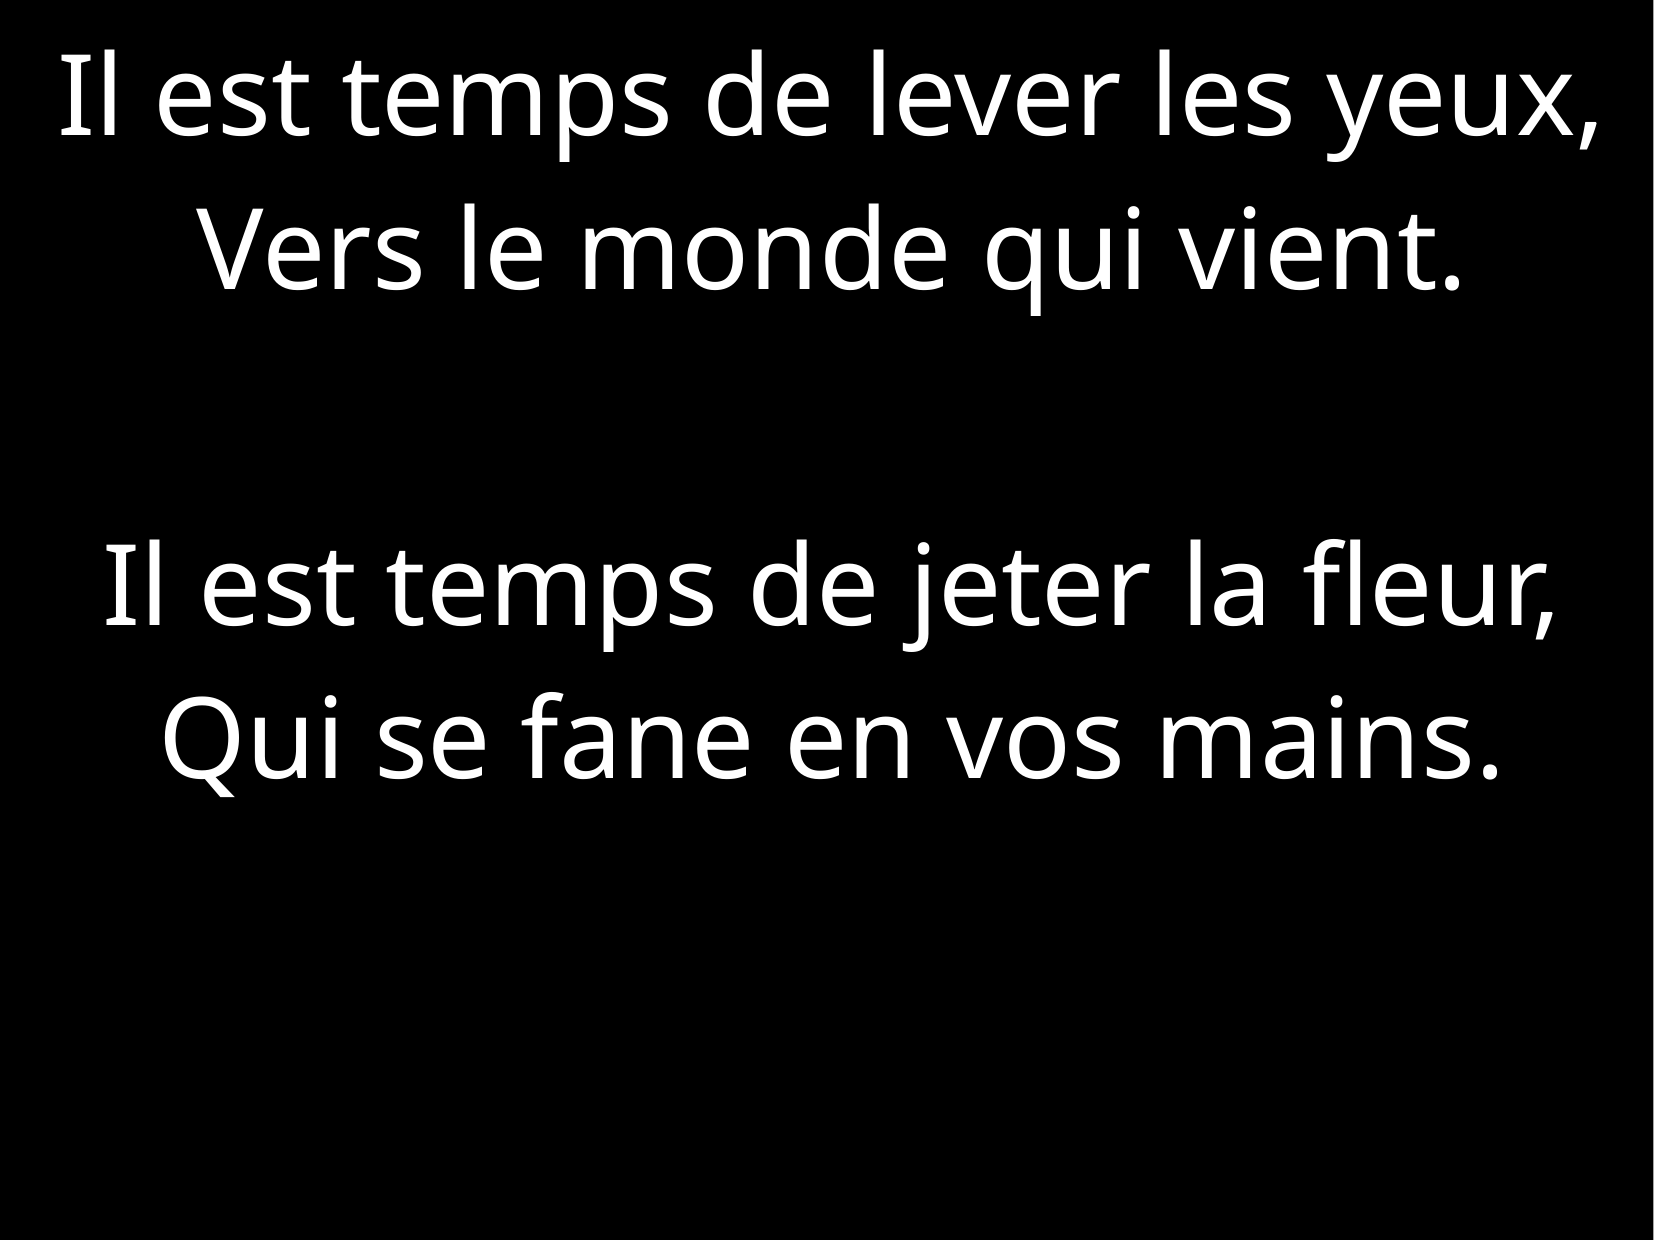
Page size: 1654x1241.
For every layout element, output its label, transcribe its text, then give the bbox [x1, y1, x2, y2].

list Il est temps de lever les yeux, Vers le monde qui vient. Il est temps de jeter la fleur, Qui se fane en vos mains. [5, 15, 1654, 1241]
